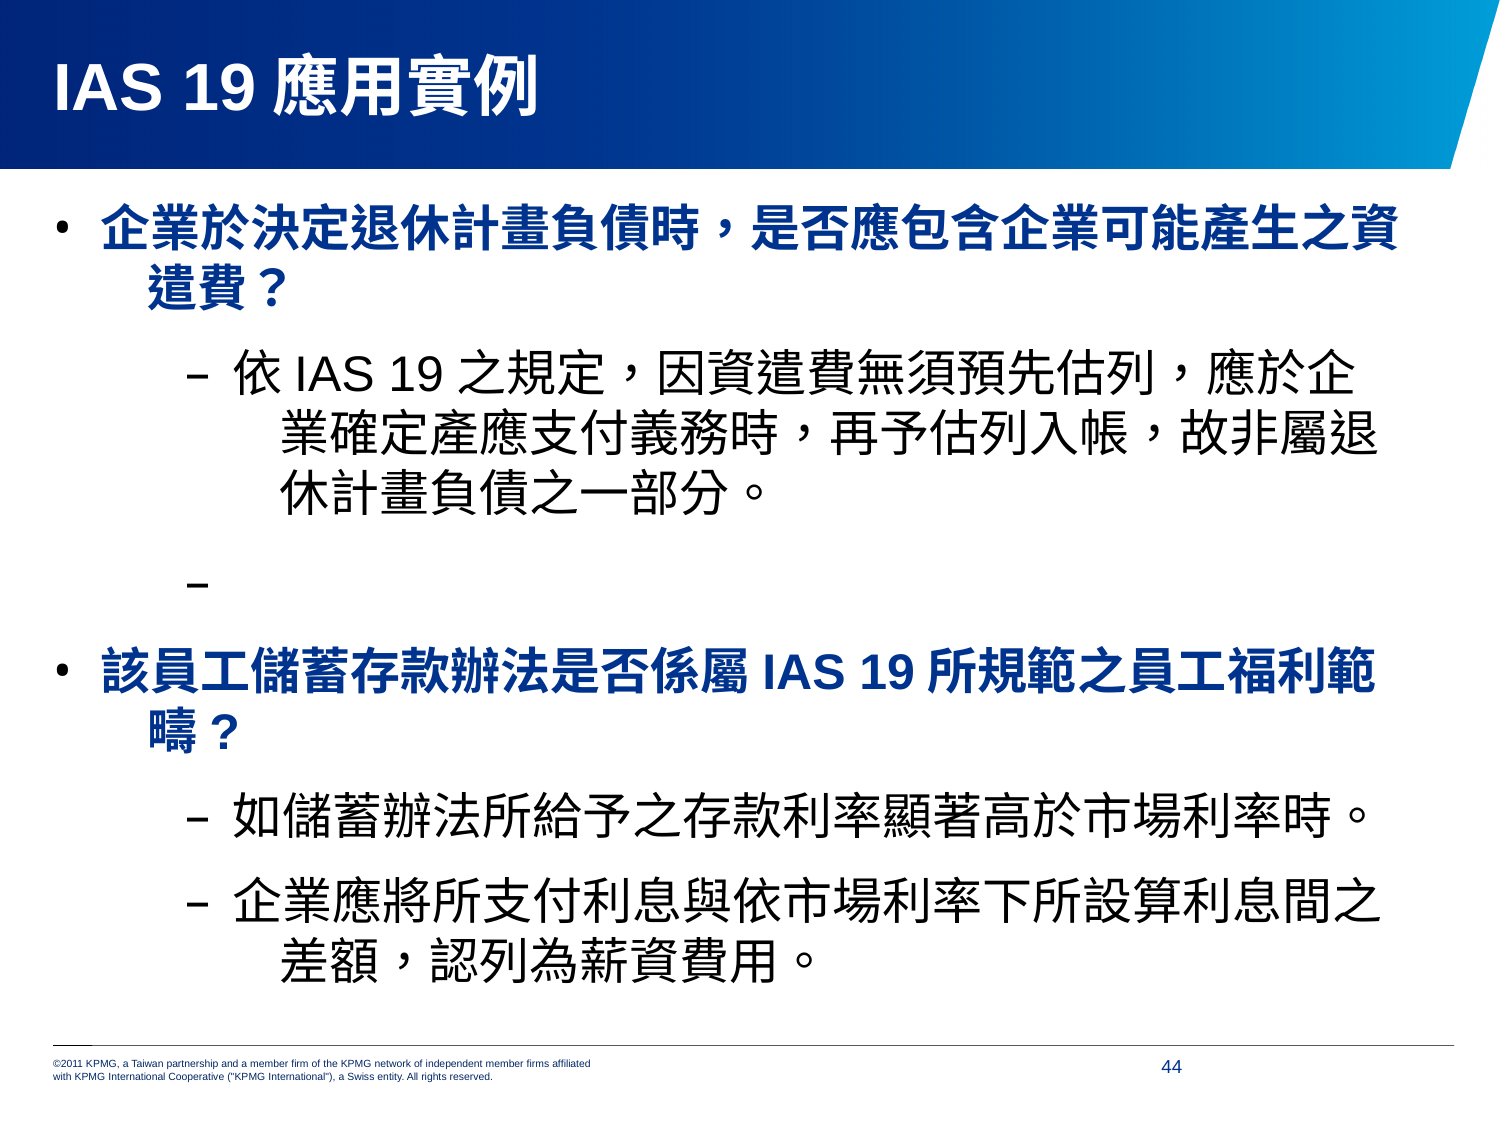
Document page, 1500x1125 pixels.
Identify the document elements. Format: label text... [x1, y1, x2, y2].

list 企業於決定退休計畫負債時，是否應包含企業可能產生之資遣費？ 依IAS 19之規定，因資遣費無須預先估列，應於企業確定產應支付義務時，再予估列入帳，故非屬退休計畫負債之一部分。 該員工儲蓄存款辦法是否係屬IAS 19所規範之員工福利範疇? 如儲蓄辦法所給予之存款利率顯著高於市場利率時。 企業應將所支付利息與依市場利率下所設算利息間之差額，認列為薪資費用。 [53, 196, 1404, 984]
text_box [1146, 1047, 1418, 1094]
title IAS 19應用實例 [53, 19, 1456, 149]
